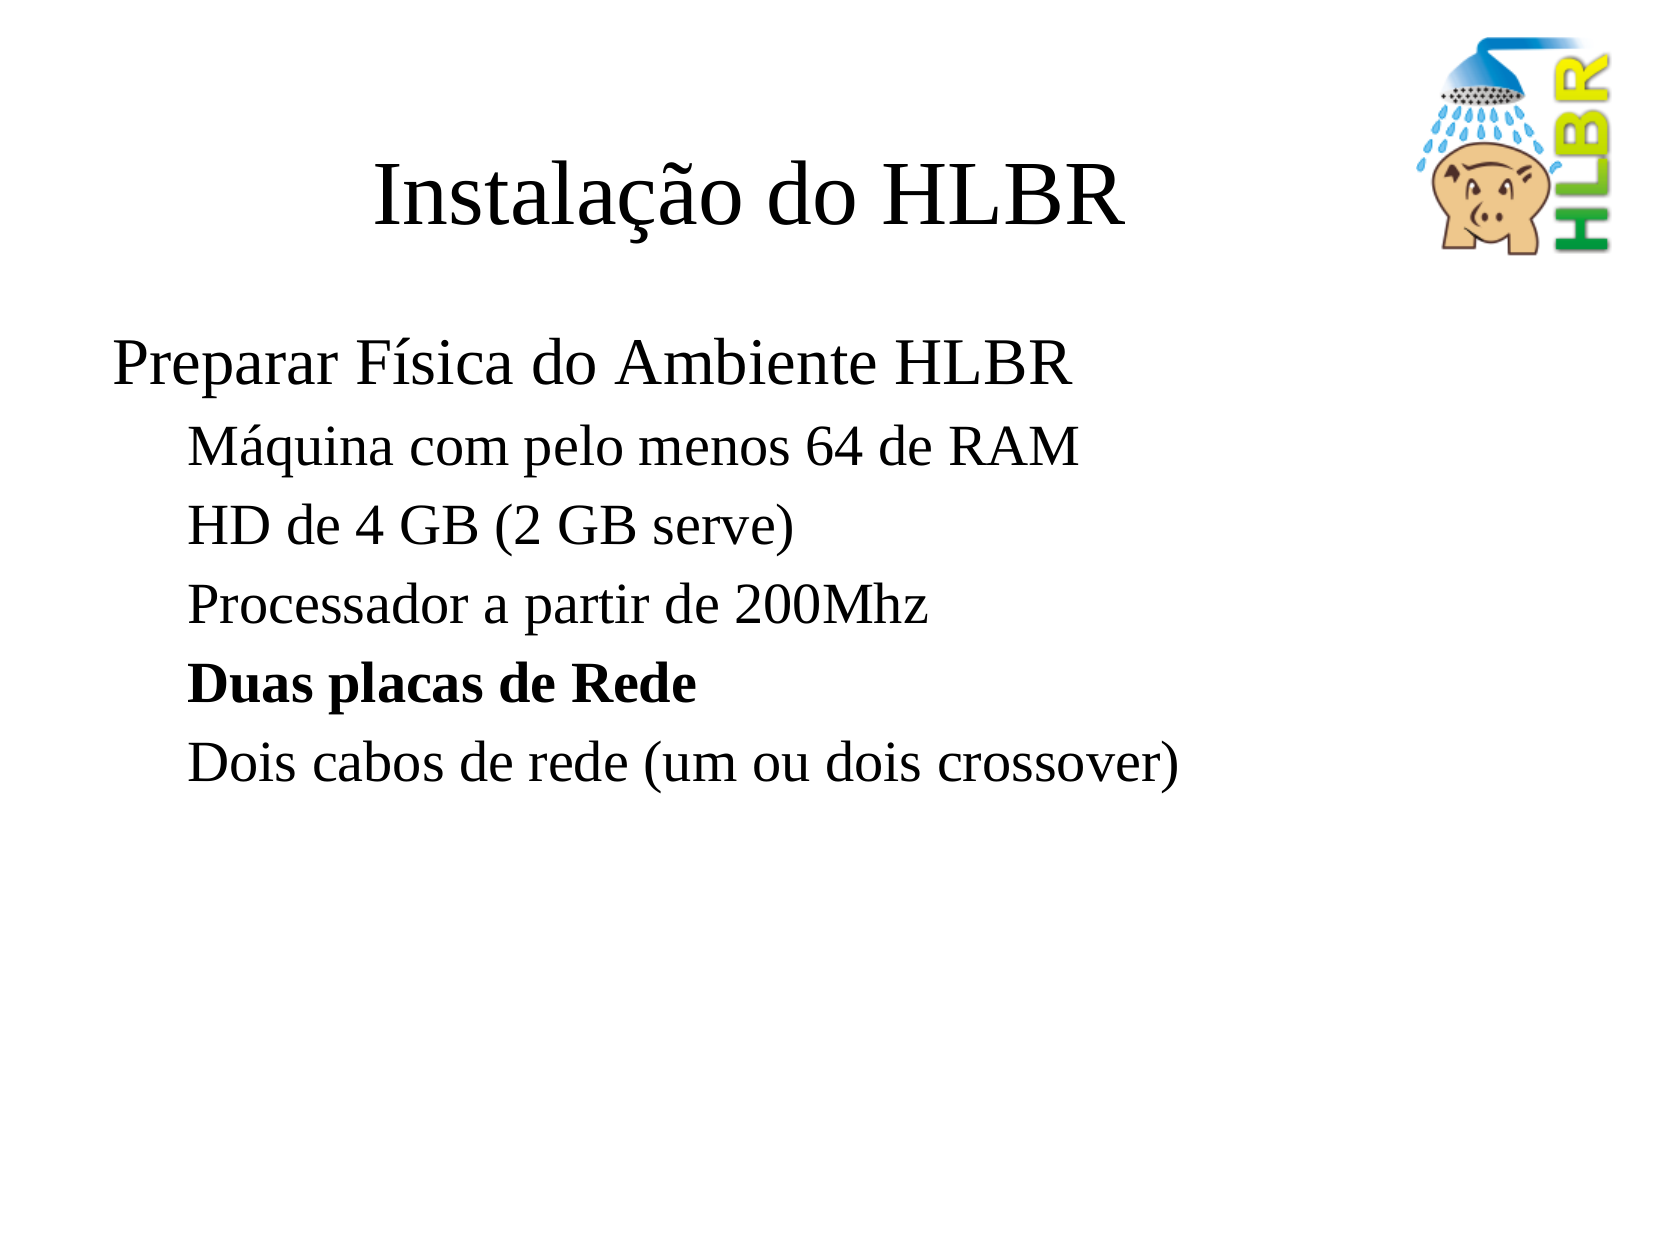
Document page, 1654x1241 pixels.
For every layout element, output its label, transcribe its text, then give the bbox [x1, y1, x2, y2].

picture [1416, 37, 1612, 260]
title Instalação do HLBR [112, 76, 1388, 312]
list Preparar Física do Ambiente HLBR Máquina com pelo menos 64 de RAM HD de 4 GB (2 GB serve) Processador a partir de 200Mhz Duas placas de Rede Dois cabos de rede (um ou dois crossover) [112, 324, 1388, 1020]
